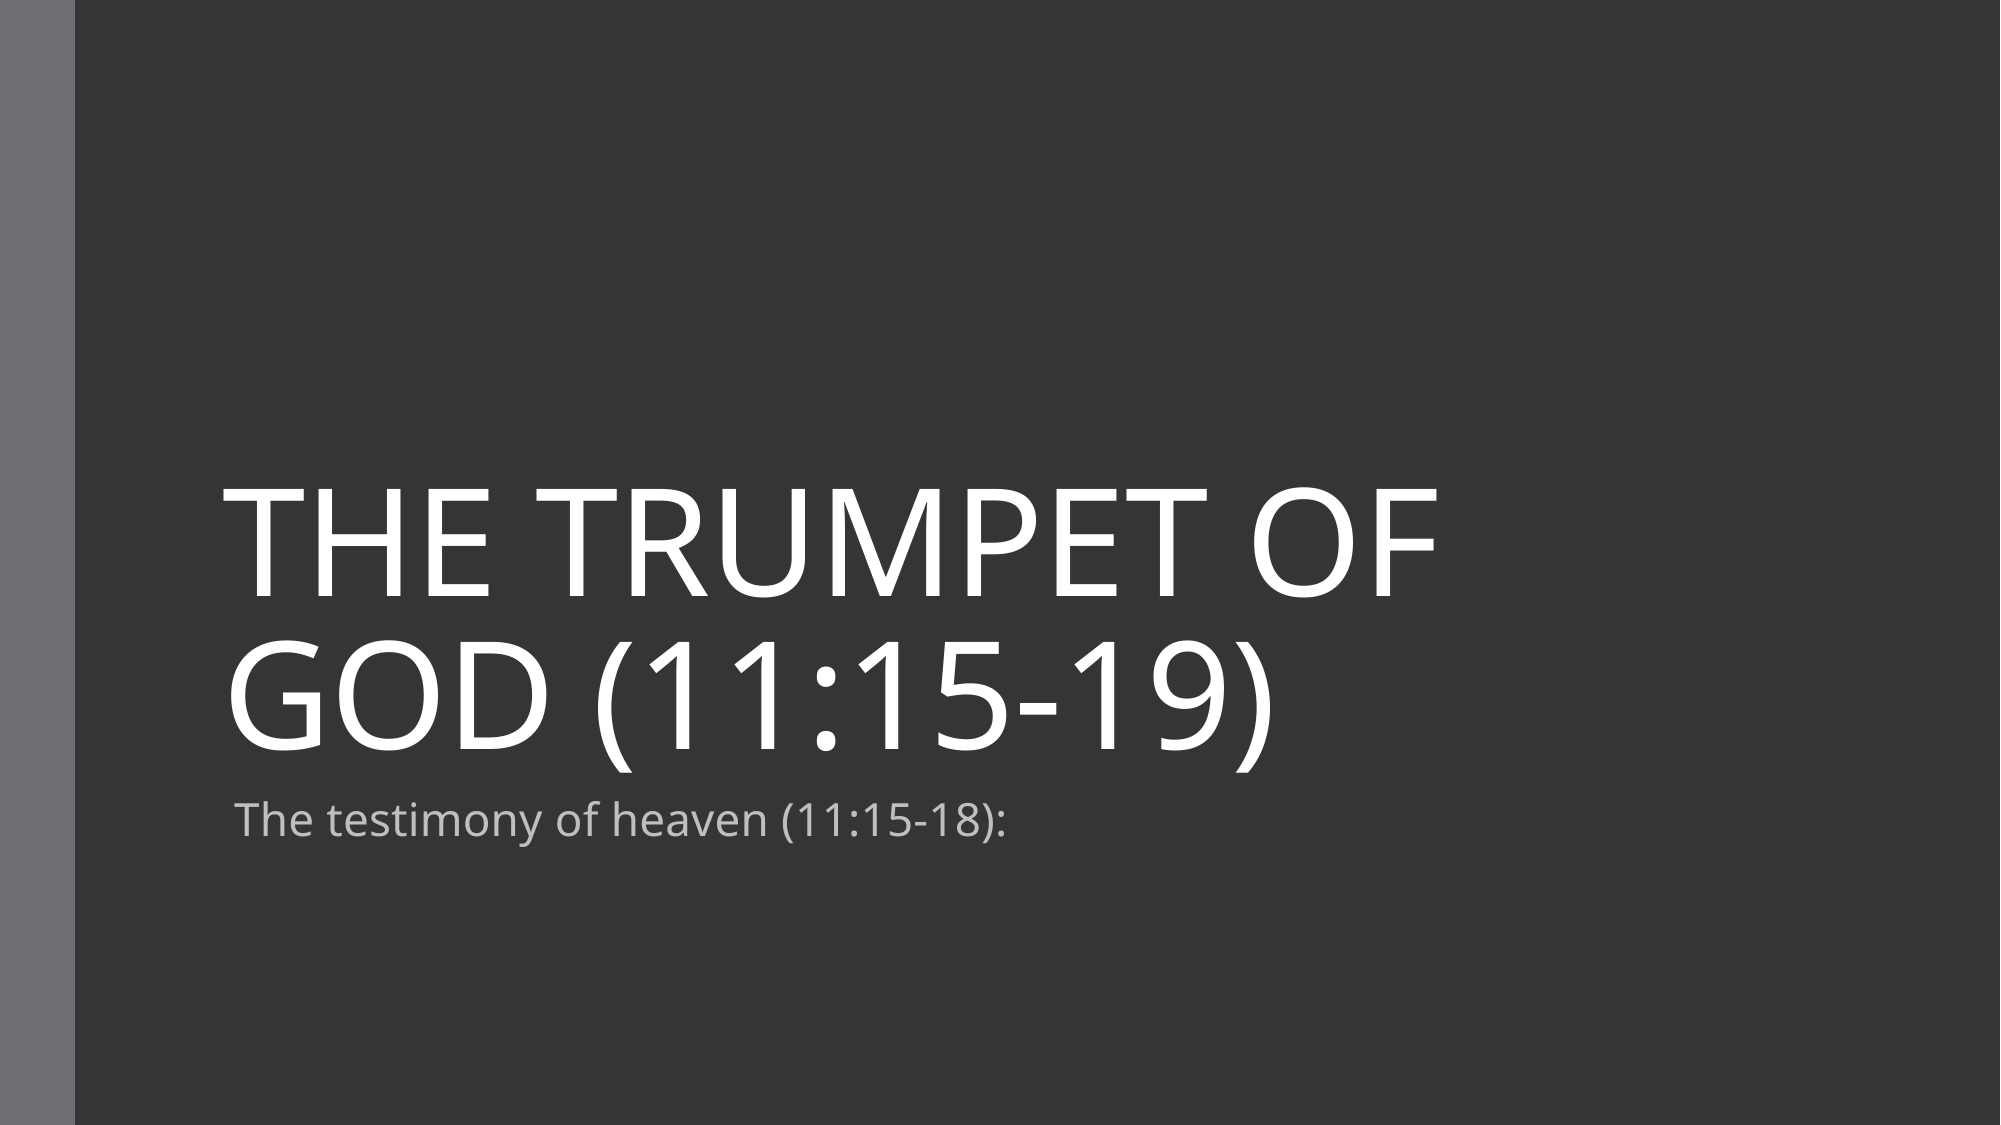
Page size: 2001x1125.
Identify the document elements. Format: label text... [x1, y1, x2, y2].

title THE TRUMPET OF GOD (11:15-19) [206, 124, 1752, 787]
subtitle The testimony of heaven (11:15-18): [206, 787, 1752, 1066]
